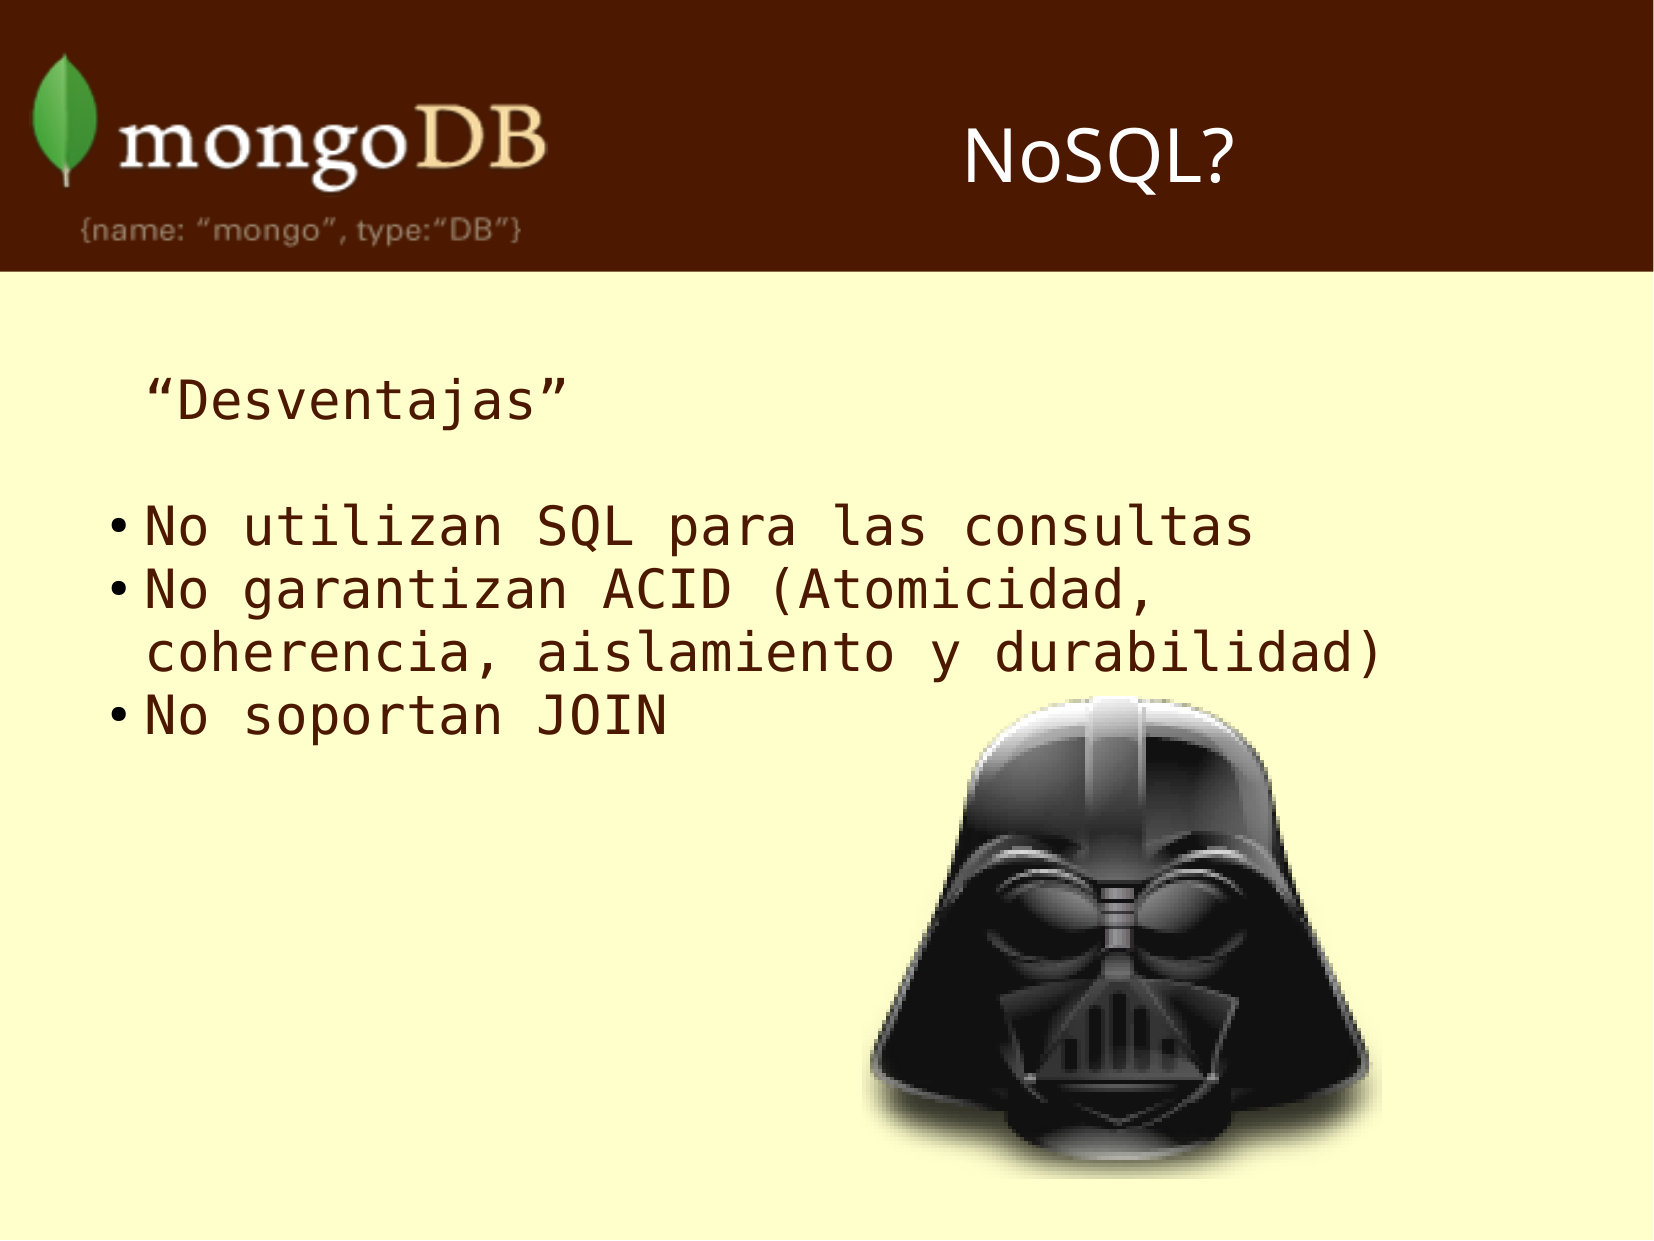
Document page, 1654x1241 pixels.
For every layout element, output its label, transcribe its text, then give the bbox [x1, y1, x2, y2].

picture [23, 47, 558, 255]
title NoSQL? [625, 49, 1571, 257]
text_box [0, 0, 1654, 272]
picture [862, 696, 1382, 1179]
text_box “Desventajas” No utilizan SQL para las consultas No garantizan ACID (Atomicidad, coherencia, aislamiento y durabilidad) No soportan JOIN [94, 361, 1489, 755]
